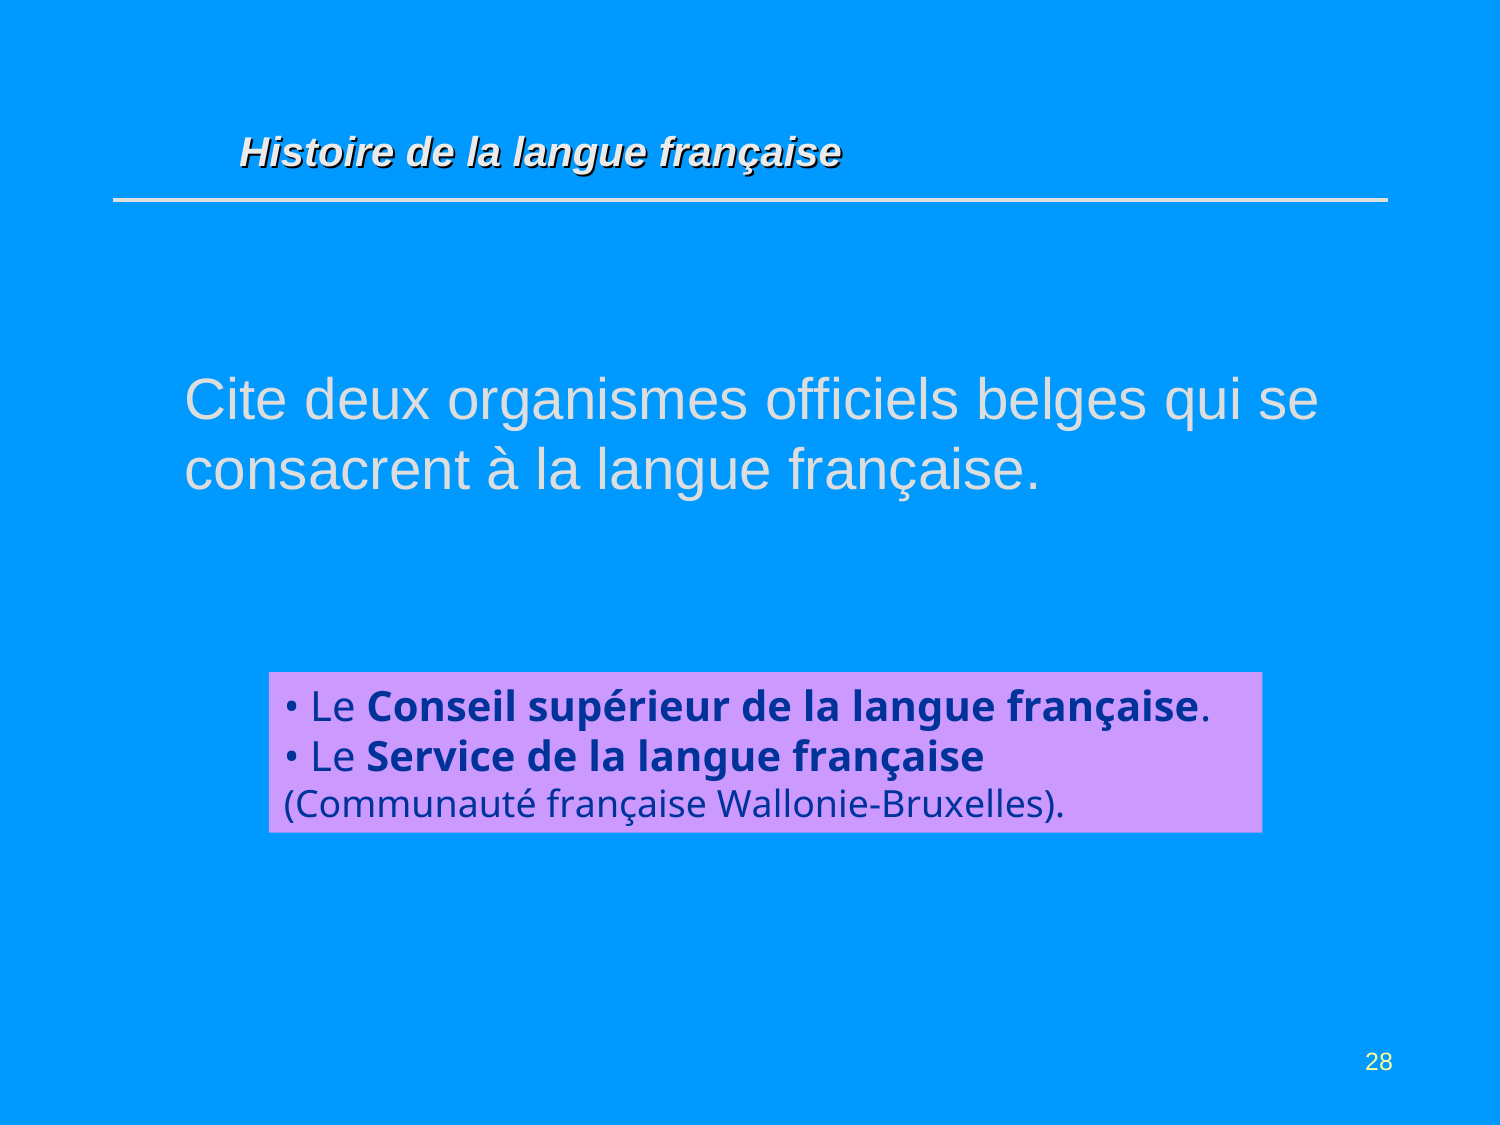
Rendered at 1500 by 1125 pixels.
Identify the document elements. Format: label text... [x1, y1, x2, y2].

text_box Histoire de la langue française [224, 116, 858, 183]
text_box Cite deux organismes officiels belges qui se consacrent à la langue française. [170, 353, 1375, 509]
text_box Le Conseil supérieur de la langue française. Le Service de la langue française (Communauté française Wallonie-Bruxelles). [268, 672, 1263, 833]
